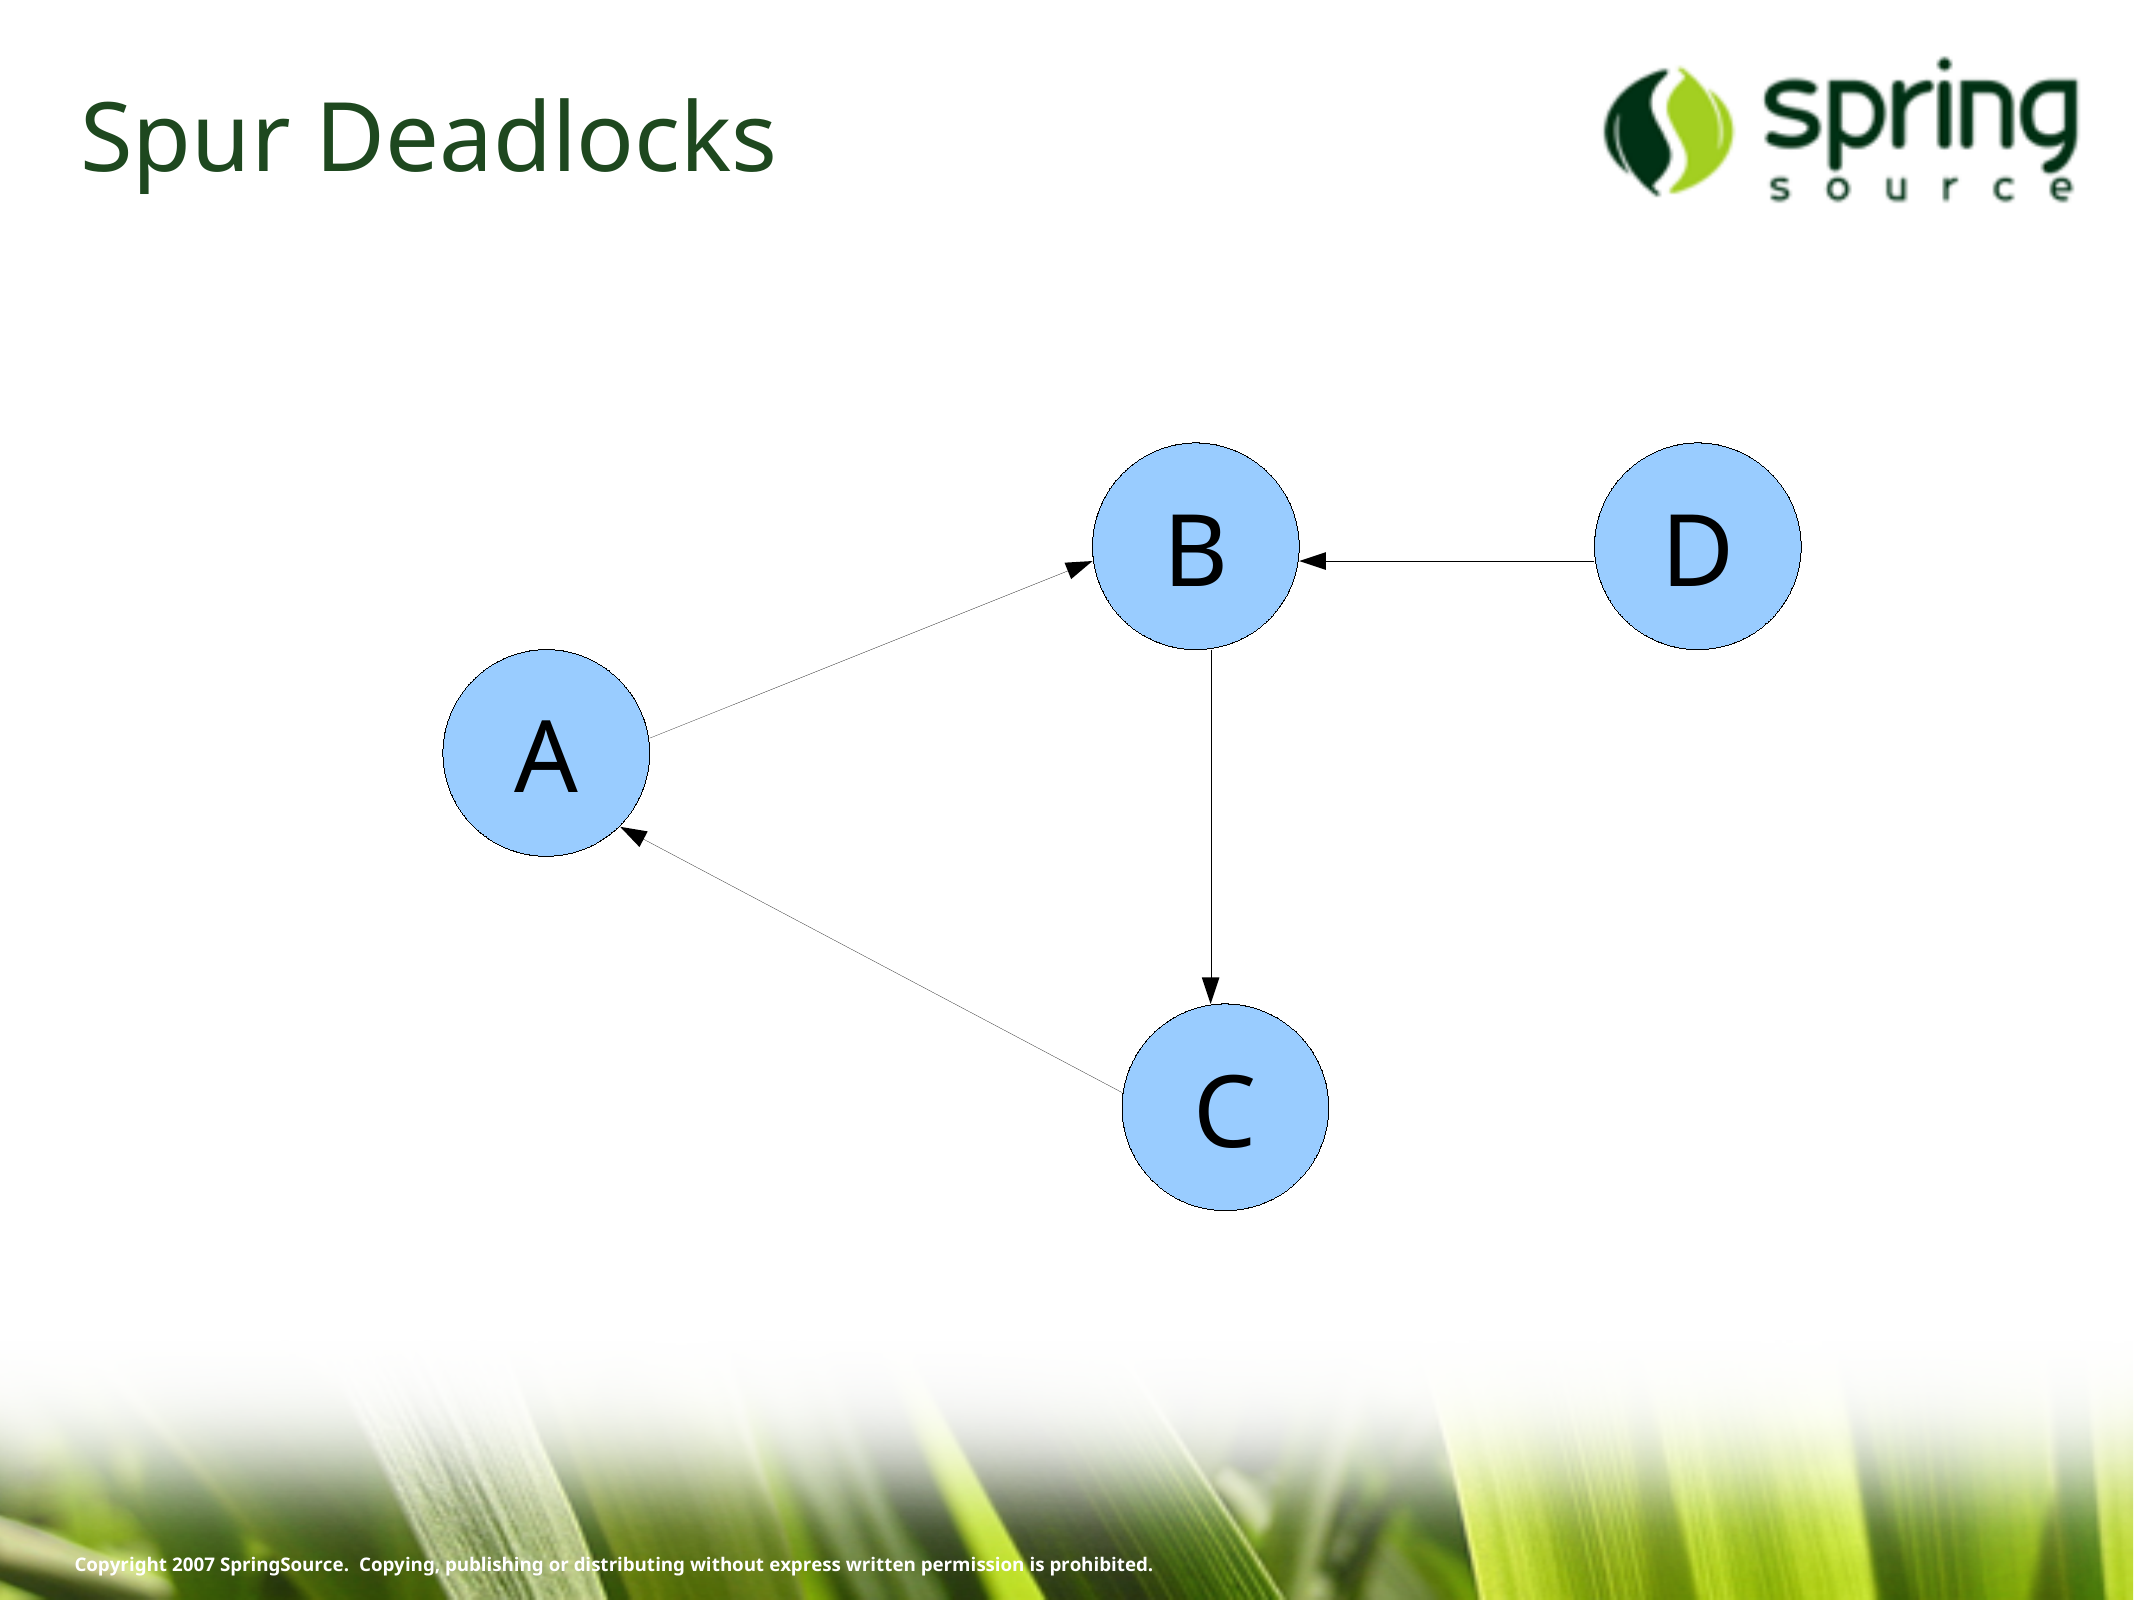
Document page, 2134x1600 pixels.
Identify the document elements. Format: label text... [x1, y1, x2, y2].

text_box D [1594, 442, 1802, 650]
picture [0, 1340, 2134, 1600]
title Spur Deadlocks [80, 8, 1548, 261]
text_box B [1092, 442, 1300, 650]
picture [1555, 46, 2134, 224]
text_box C [1122, 1003, 1329, 1211]
text_box A [442, 649, 650, 857]
